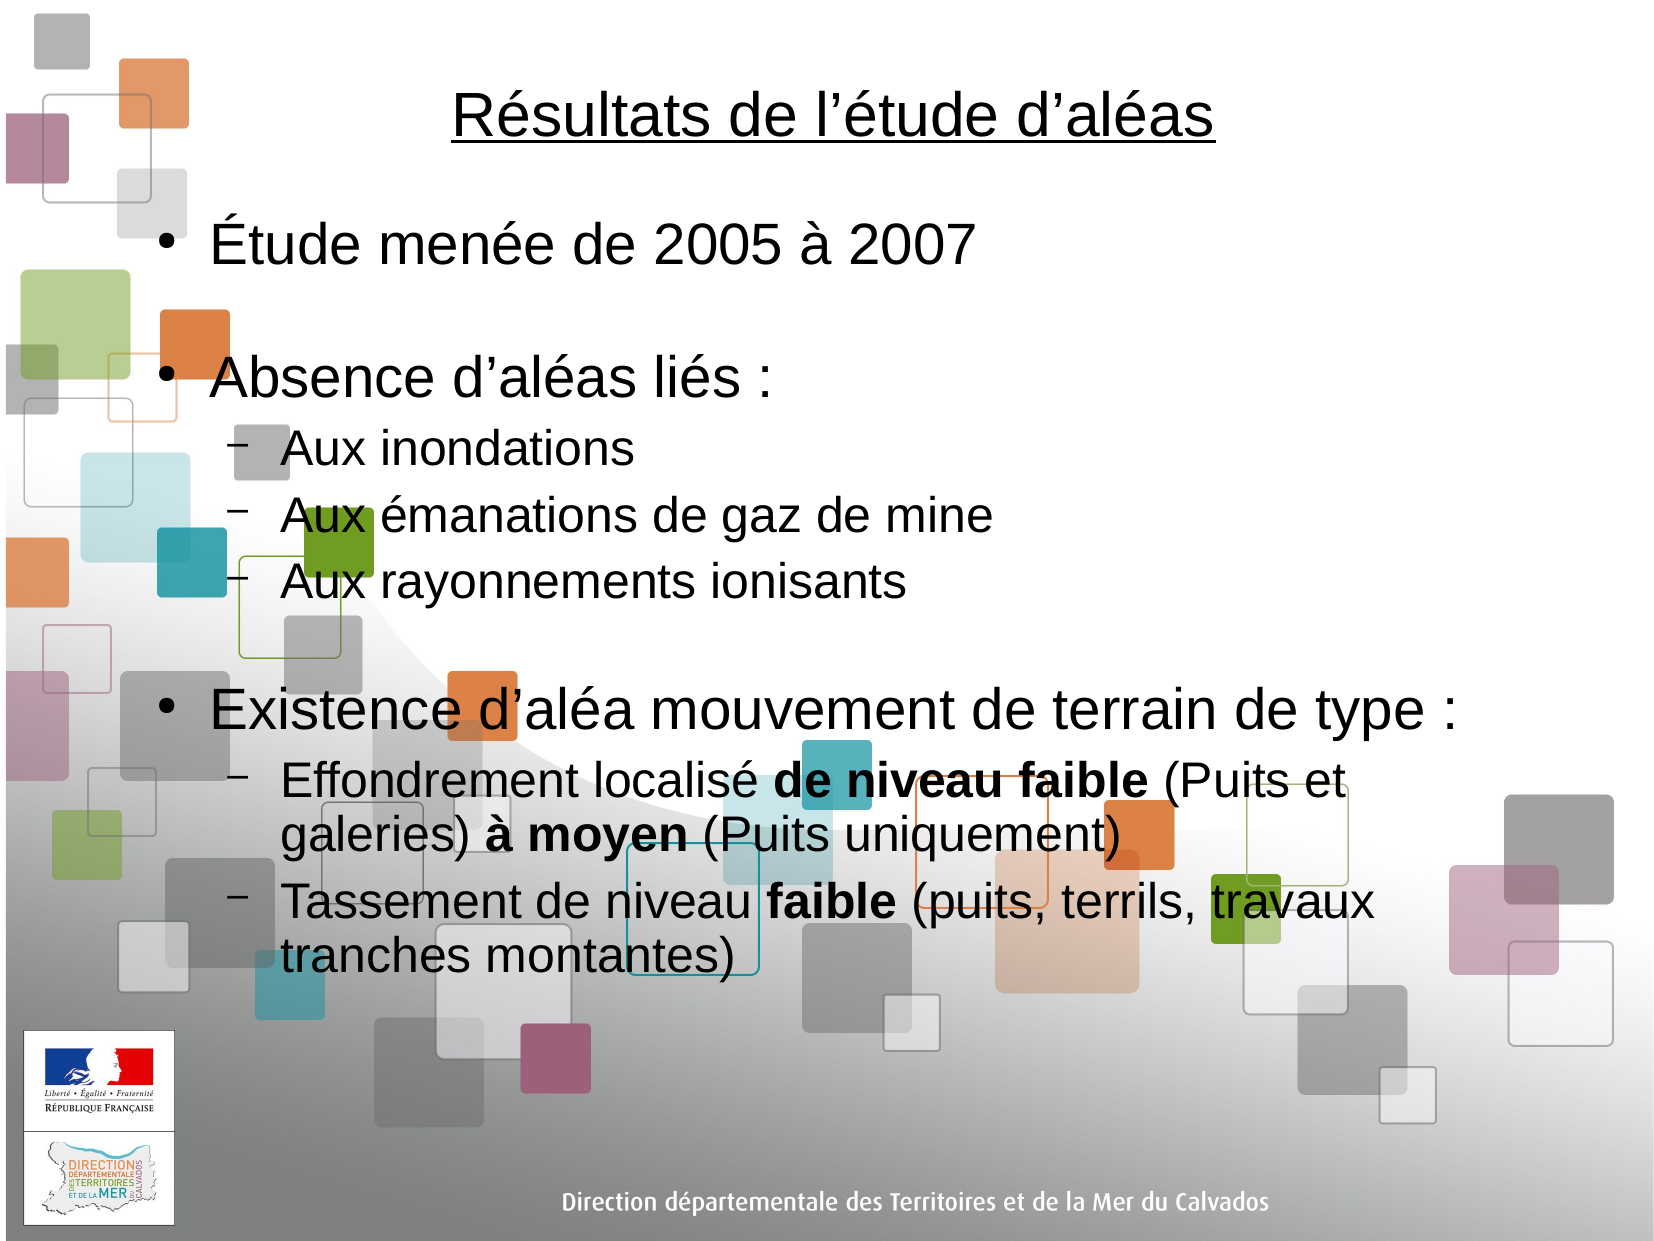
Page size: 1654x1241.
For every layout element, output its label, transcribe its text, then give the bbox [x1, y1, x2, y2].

list Étude menée de 2005 à 2007 Absence d’aléas liés : Aux inondations Aux émanations de gaz de mine Aux rayonnements ionisants Existence d’aléa mouvement de terrain de type : Effondrement localisé de niveau faible (Puits et galeries) à moyen (Puits uniquement) Tassement de niveau faible (puits, terrils, travaux tranches montantes) [124, 206, 1530, 1103]
picture [5, 3, 1654, 1241]
text_box Résultats de l’étude d’aléas [68, 66, 1599, 157]
